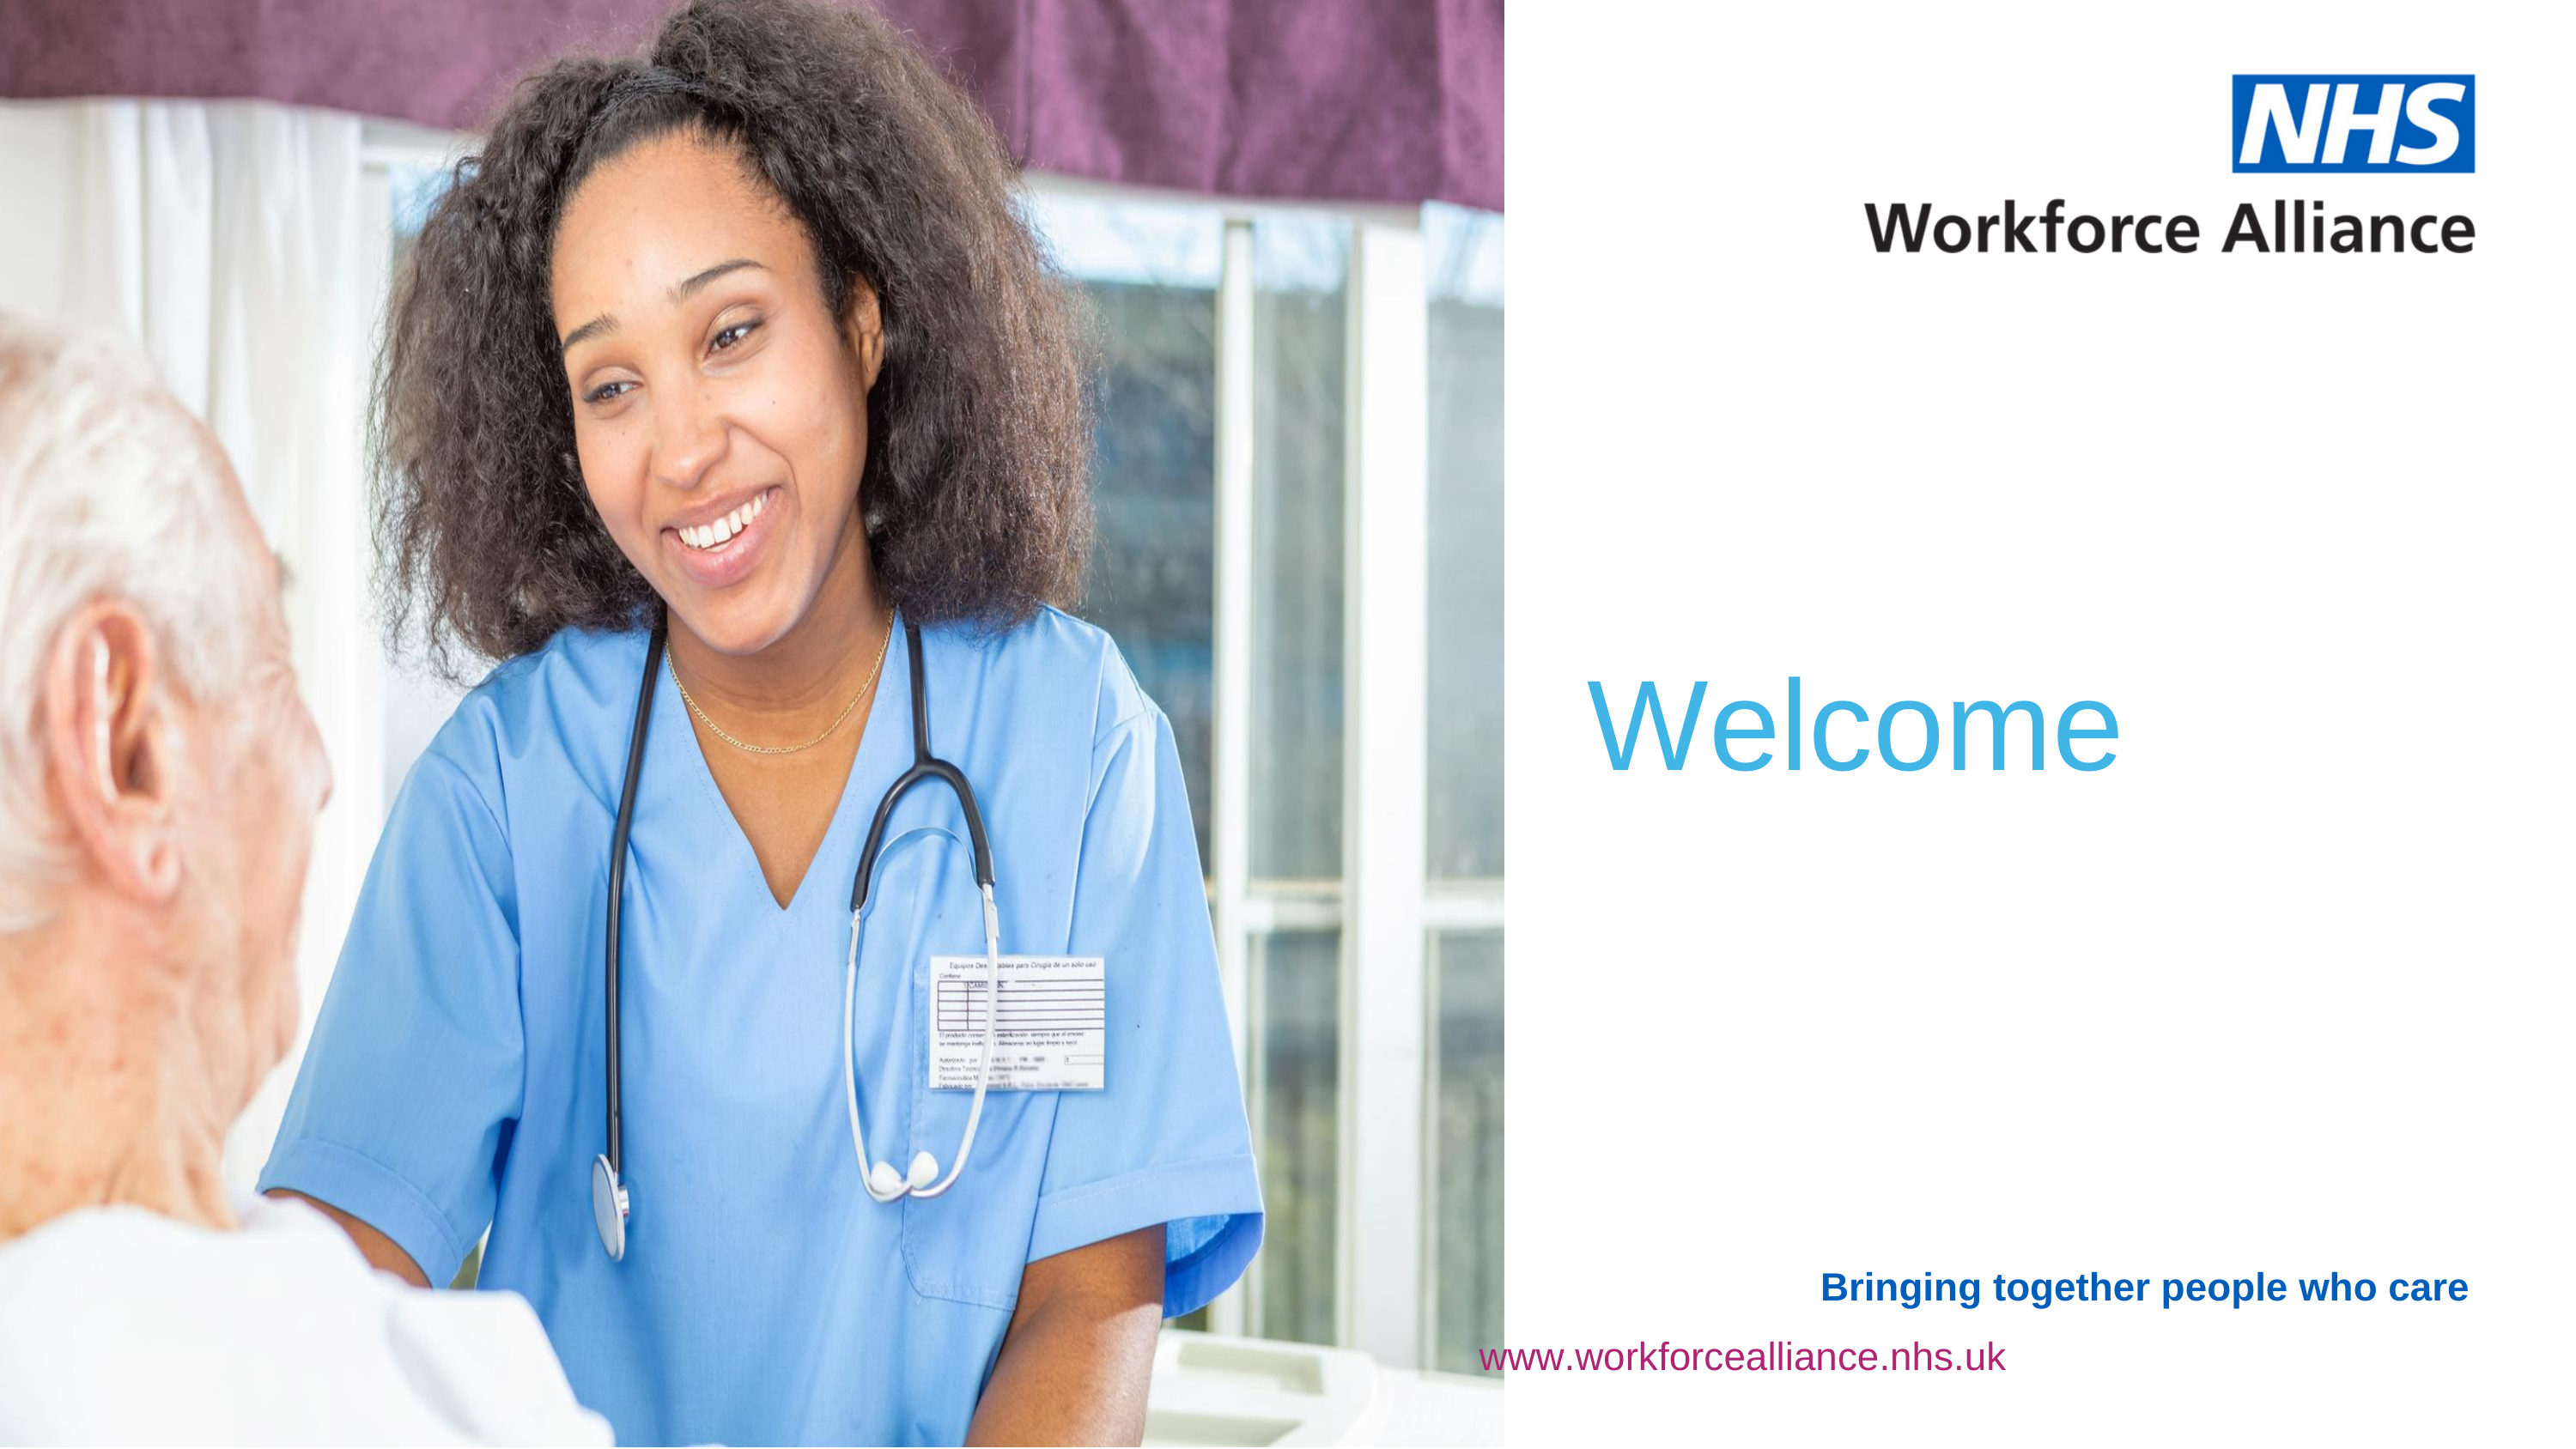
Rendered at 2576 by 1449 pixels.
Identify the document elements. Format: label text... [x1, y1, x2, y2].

text_box www.workforcealliance.nhs.uk [1479, 1314, 2477, 1362]
text_box [0, 0, 2576, 1447]
text_box Bringing together people who care [1820, 1245, 2477, 1294]
text_box Welcome [1587, 655, 2214, 801]
